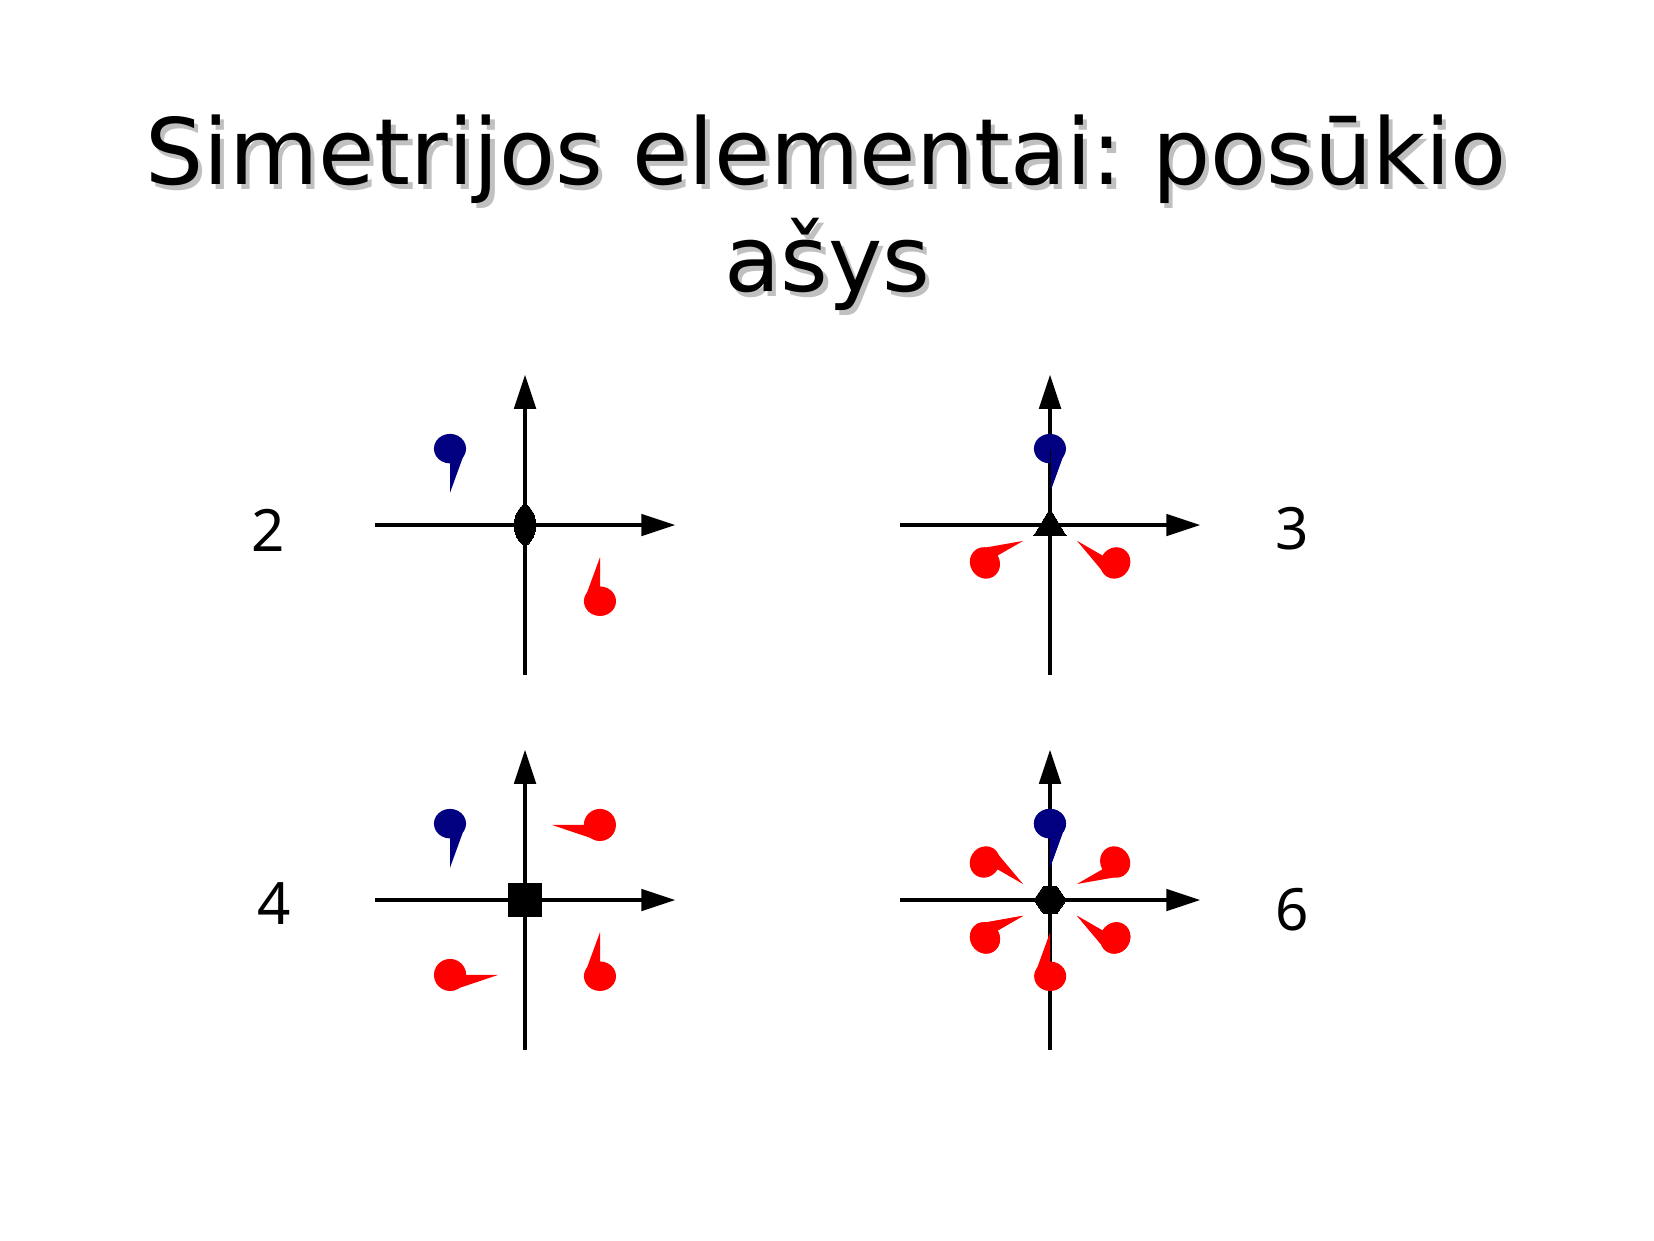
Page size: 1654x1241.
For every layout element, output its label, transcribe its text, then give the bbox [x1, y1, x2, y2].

text_box [433, 433, 467, 493]
text_box [433, 958, 499, 992]
text_box [1033, 886, 1067, 914]
text_box [969, 846, 1024, 885]
text_box [969, 915, 1024, 954]
text_box [1077, 540, 1131, 579]
text_box [583, 557, 617, 617]
text_box [1033, 808, 1067, 868]
text_box 4 [257, 862, 311, 941]
text_box [1033, 433, 1067, 493]
text_box [969, 540, 1024, 579]
text_box [1033, 508, 1067, 536]
text_box 6 [1275, 867, 1377, 946]
text_box [514, 503, 536, 547]
text_box 2 [251, 489, 295, 567]
title Simetrijos elementai: posūkio ašys [121, 99, 1534, 314]
text_box [433, 808, 467, 868]
text_box [583, 932, 617, 992]
text_box 3 [1275, 487, 1388, 566]
text_box [508, 883, 542, 917]
text_box [551, 808, 617, 842]
text_box [1076, 846, 1131, 884]
text_box [1077, 915, 1131, 954]
text_box [1034, 932, 1067, 992]
